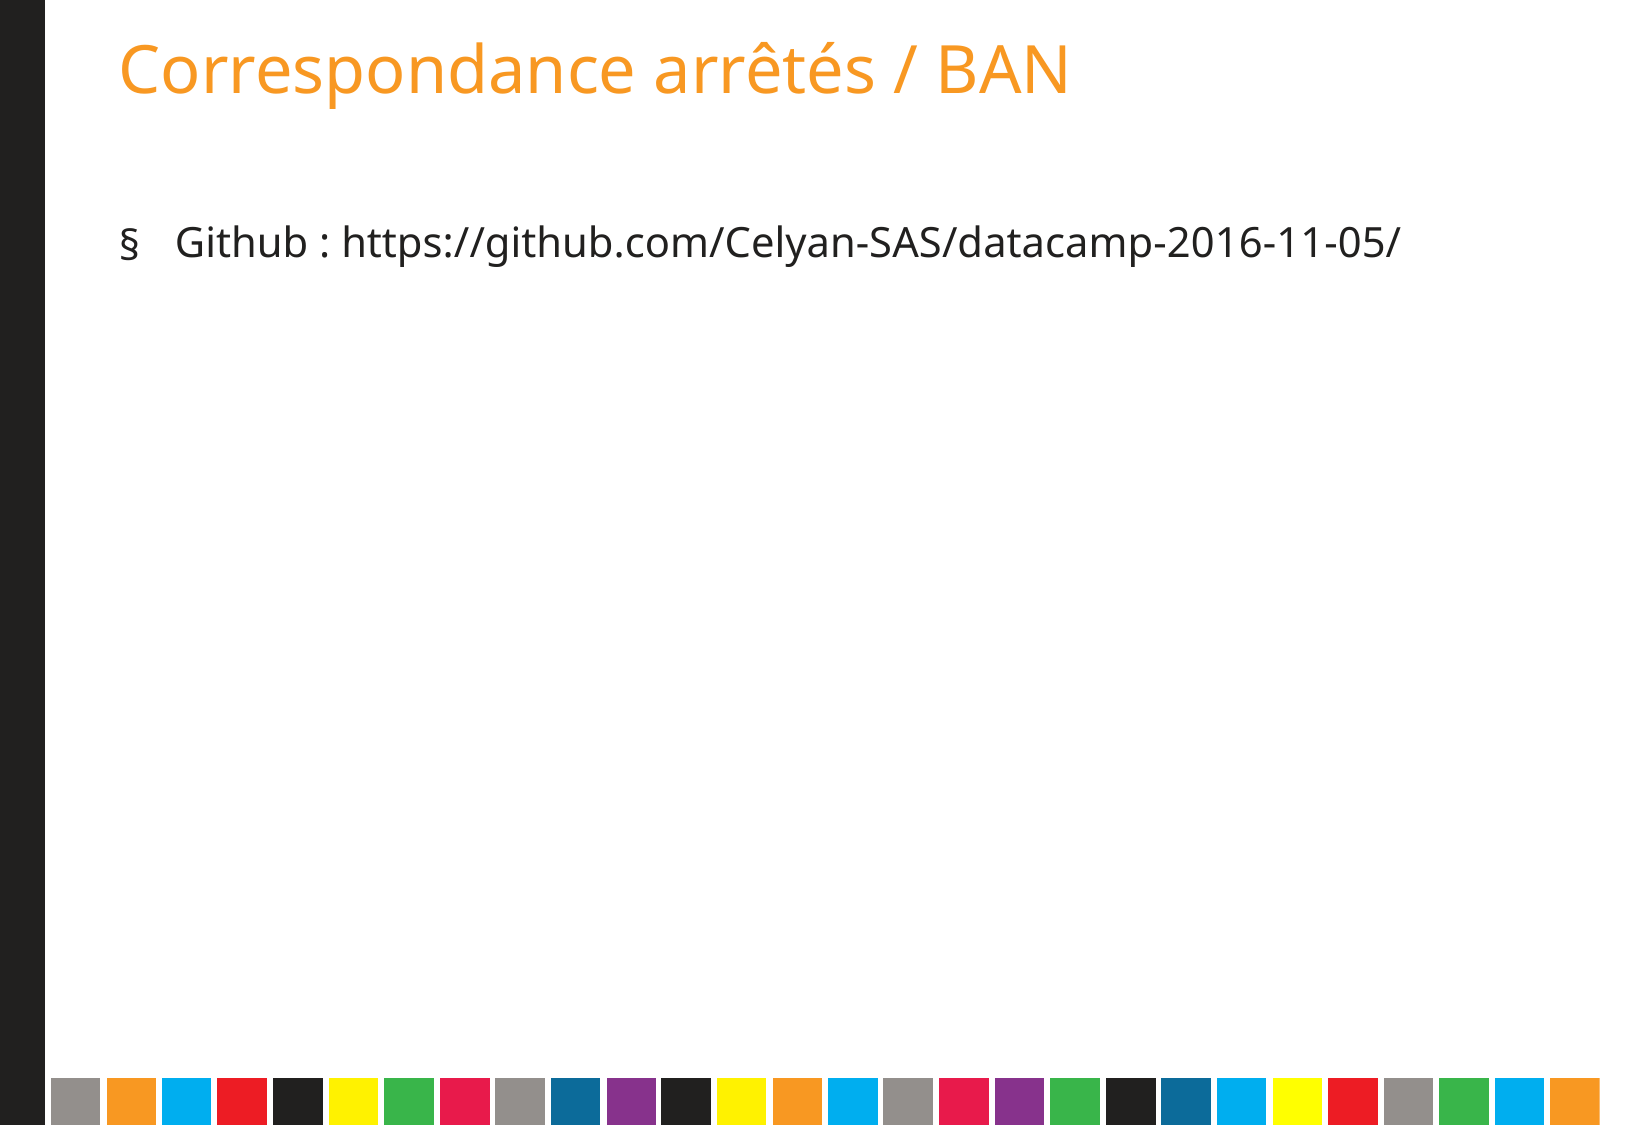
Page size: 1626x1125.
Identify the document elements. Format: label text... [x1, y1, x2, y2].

list Github : https://github.com/Celyan-SAS/datacamp-2016-11-05/ [103, 208, 1581, 1036]
title Correspondance arrêtés / BAN [103, 19, 1368, 173]
